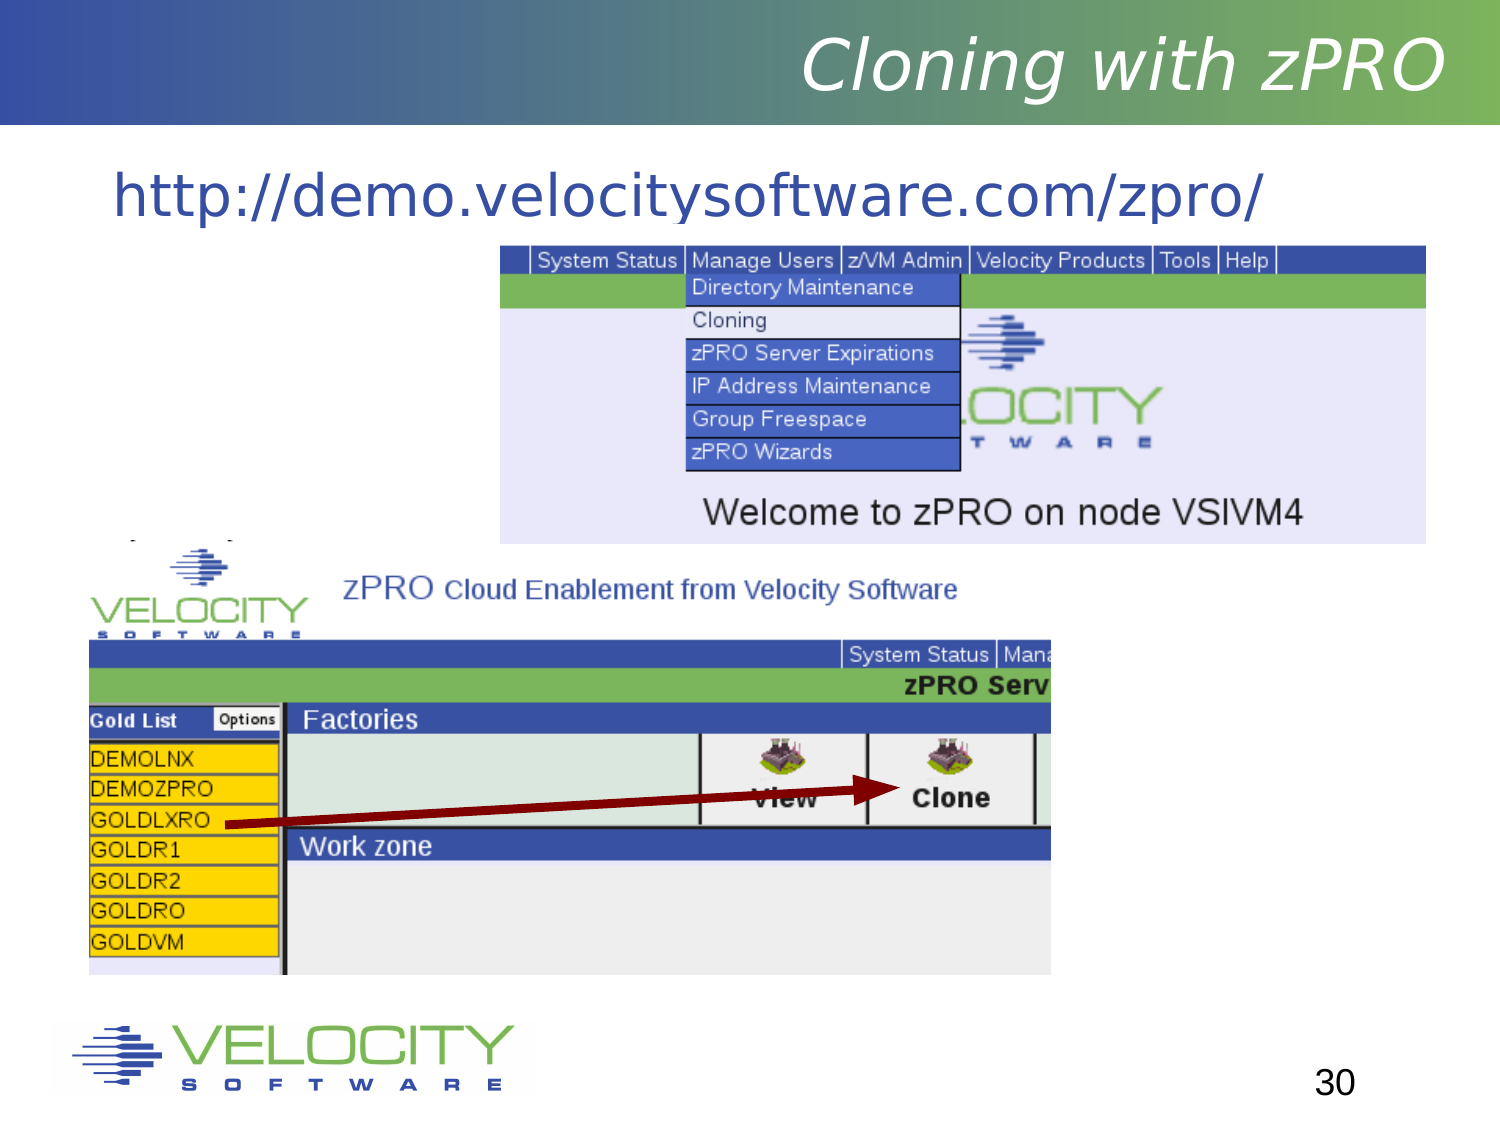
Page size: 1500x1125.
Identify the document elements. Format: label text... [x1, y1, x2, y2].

title Cloning with zPRO [62, 12, 1463, 113]
picture [50, 1021, 538, 1094]
picture [89, 224, 1426, 975]
list http://demo.velocitysoftware.com/zpro/ [70, 149, 1438, 856]
